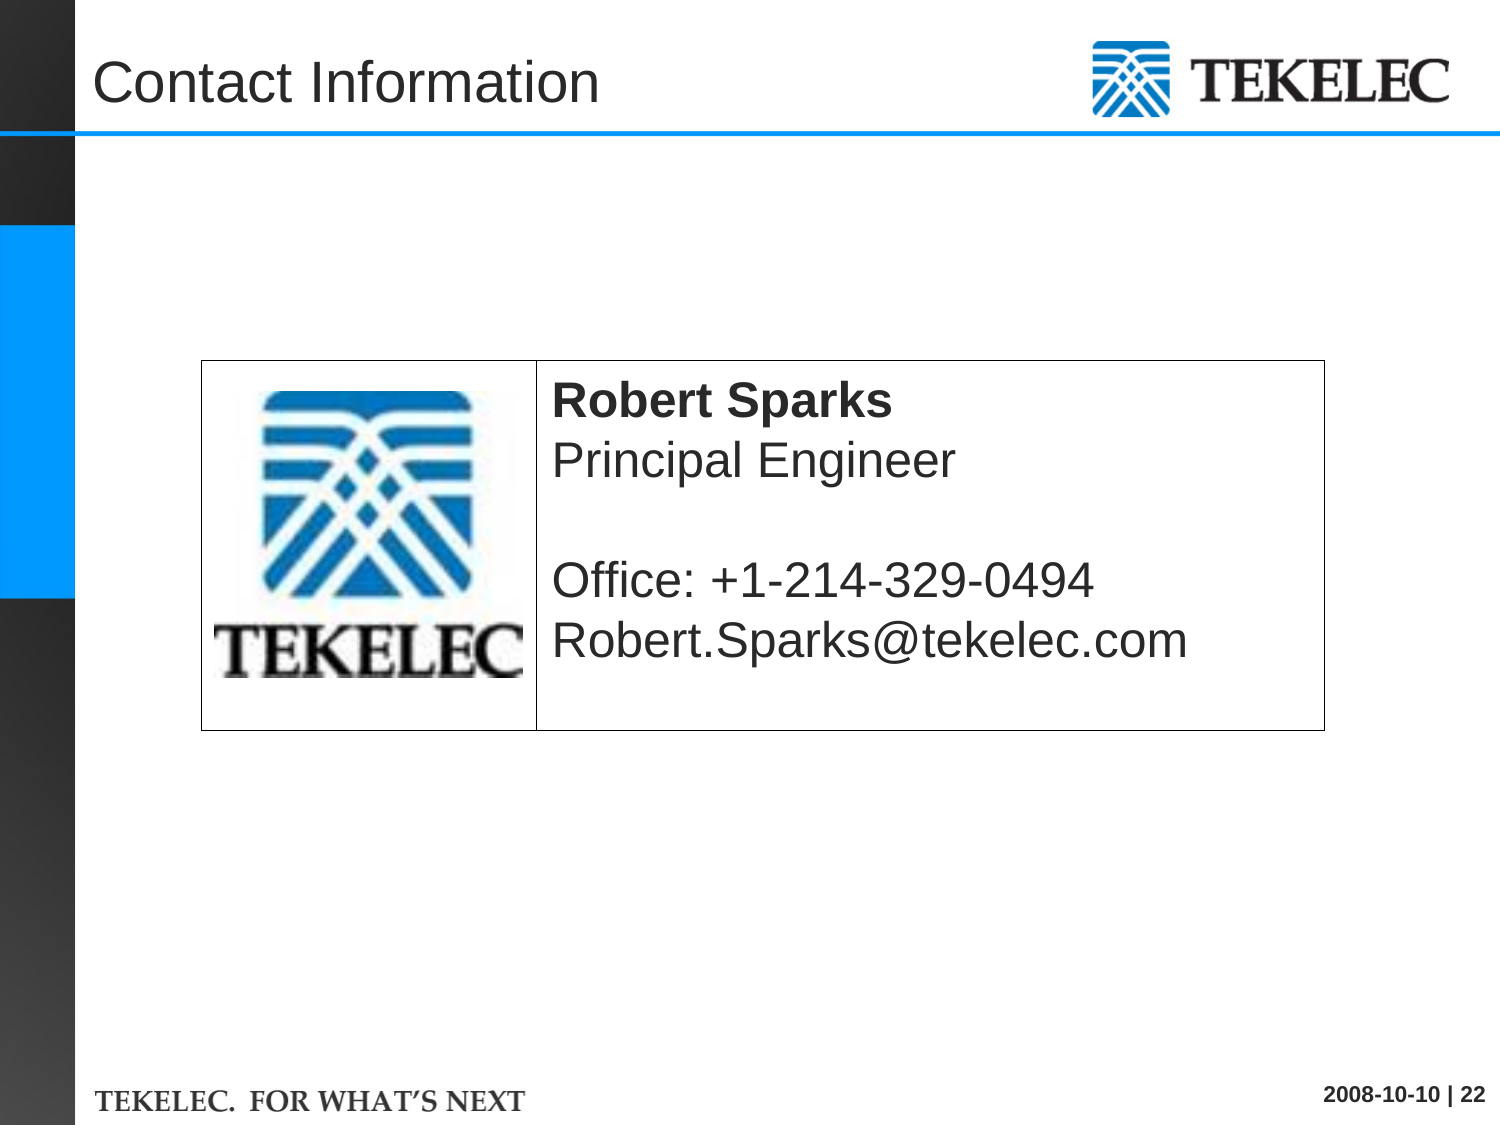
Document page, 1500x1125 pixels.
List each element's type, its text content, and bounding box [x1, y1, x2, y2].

text_box Robert Sparks Principal Engineer Office: +1-214-329-0494 Robert.Sparks@tekelec.com [537, 361, 1324, 730]
title Contact Information [92, 15, 1060, 115]
picture [0, 0, 1500, 1125]
